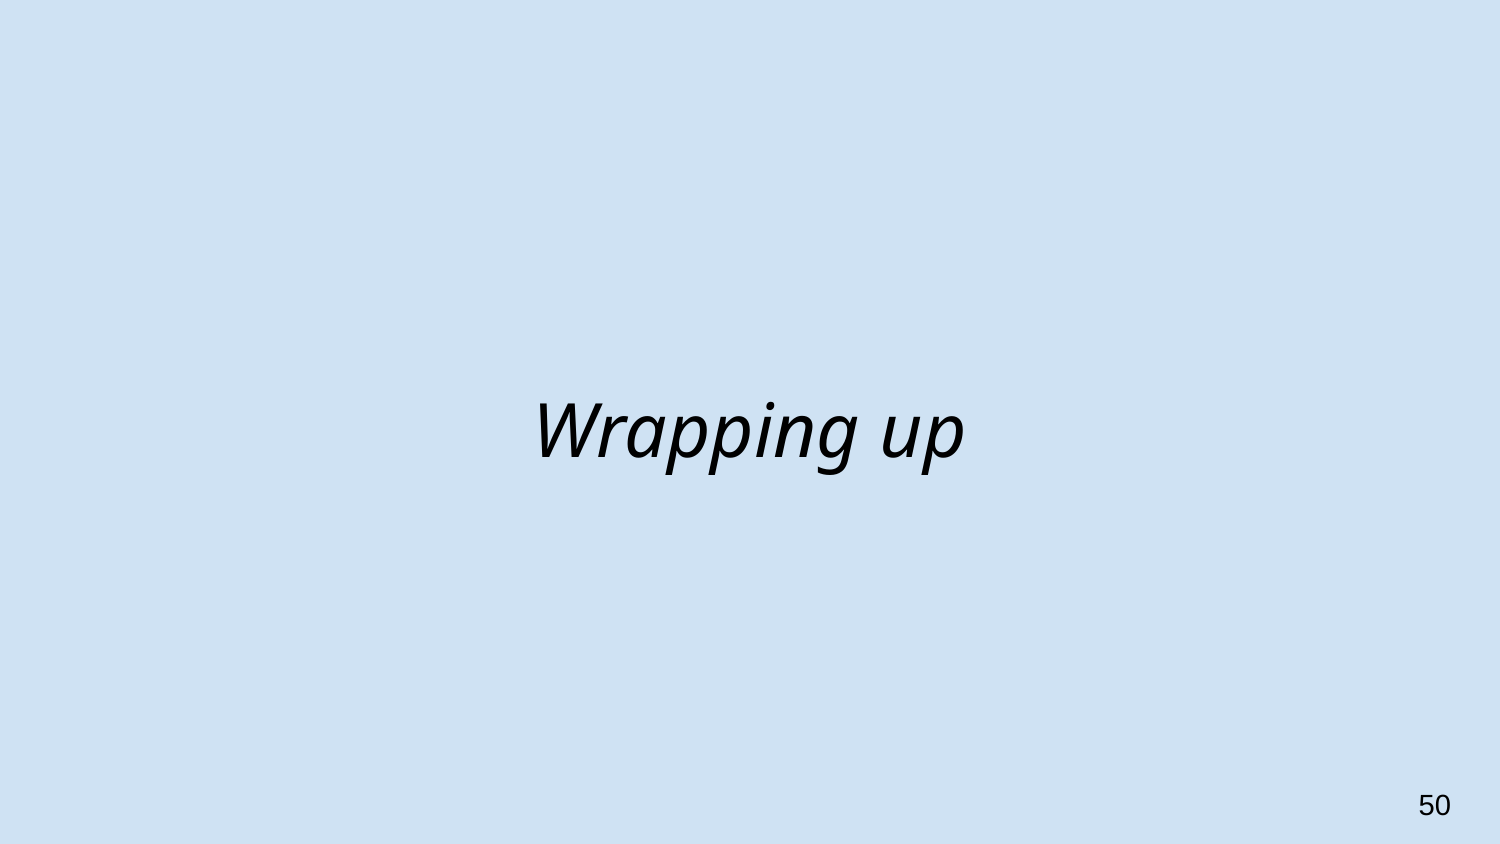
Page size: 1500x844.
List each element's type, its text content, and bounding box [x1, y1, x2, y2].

text_box Wrapping up [277, 367, 1223, 476]
